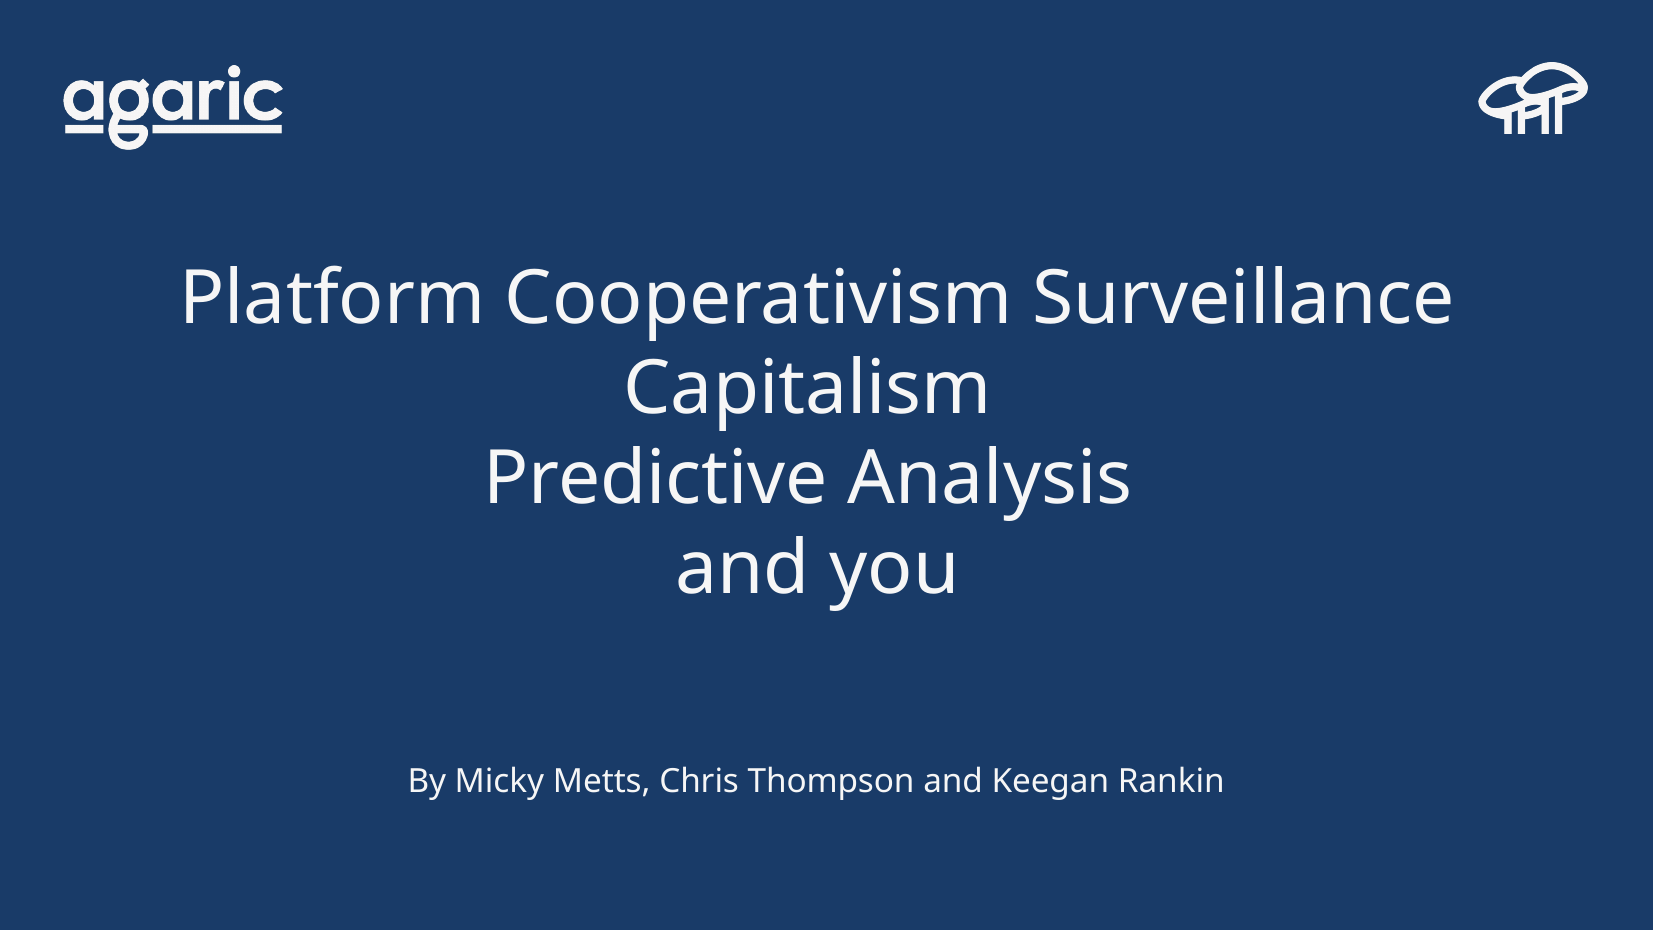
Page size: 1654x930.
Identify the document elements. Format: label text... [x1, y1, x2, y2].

picture [63, 65, 283, 150]
subtitle By Micky Metts, Chris Thompson and Keegan Rankin [320, 744, 1314, 930]
picture [1478, 62, 1588, 134]
title Platform Cooperativism Surveillance Capitalism Predictive Analysis and you [91, 244, 1544, 624]
